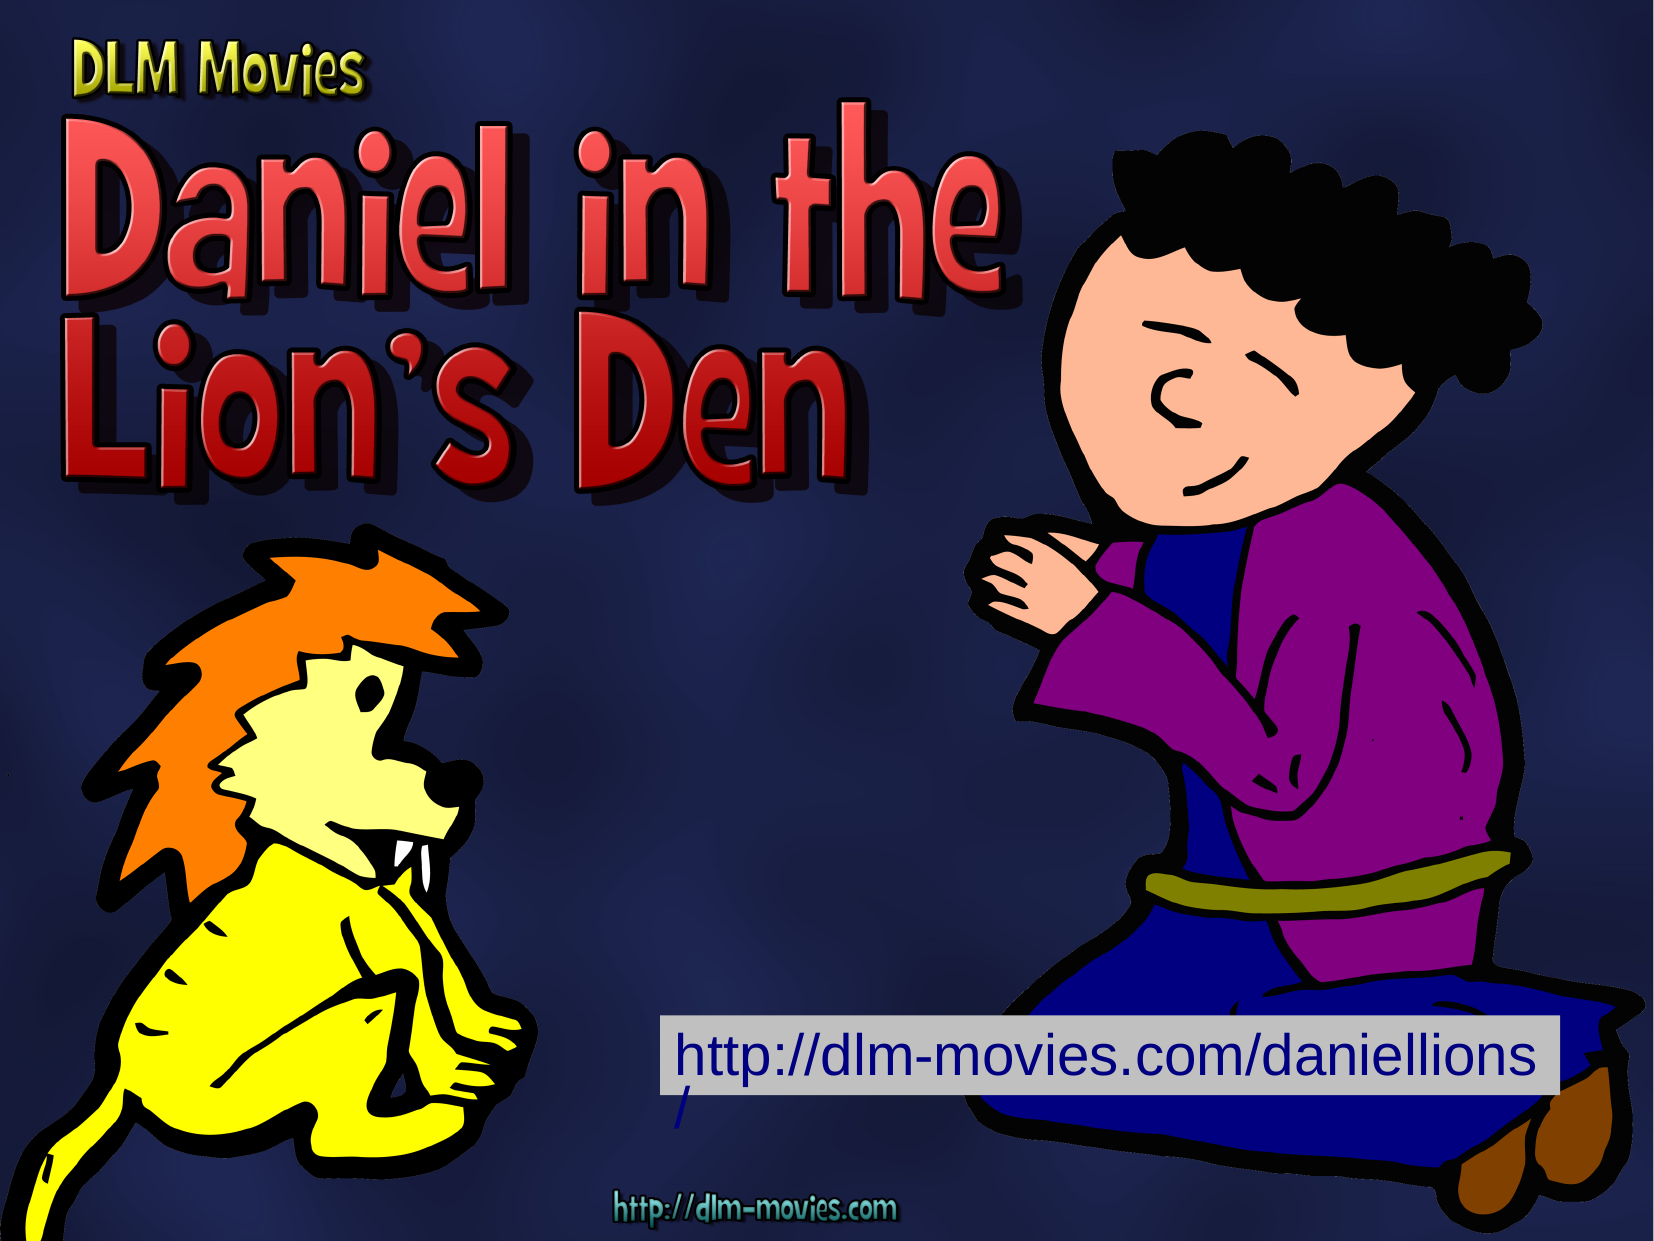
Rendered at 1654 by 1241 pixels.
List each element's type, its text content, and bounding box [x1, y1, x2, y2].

picture [0, 0, 1654, 1241]
text_box http://dlm-movies.com/daniellions/ [660, 1015, 1561, 1096]
